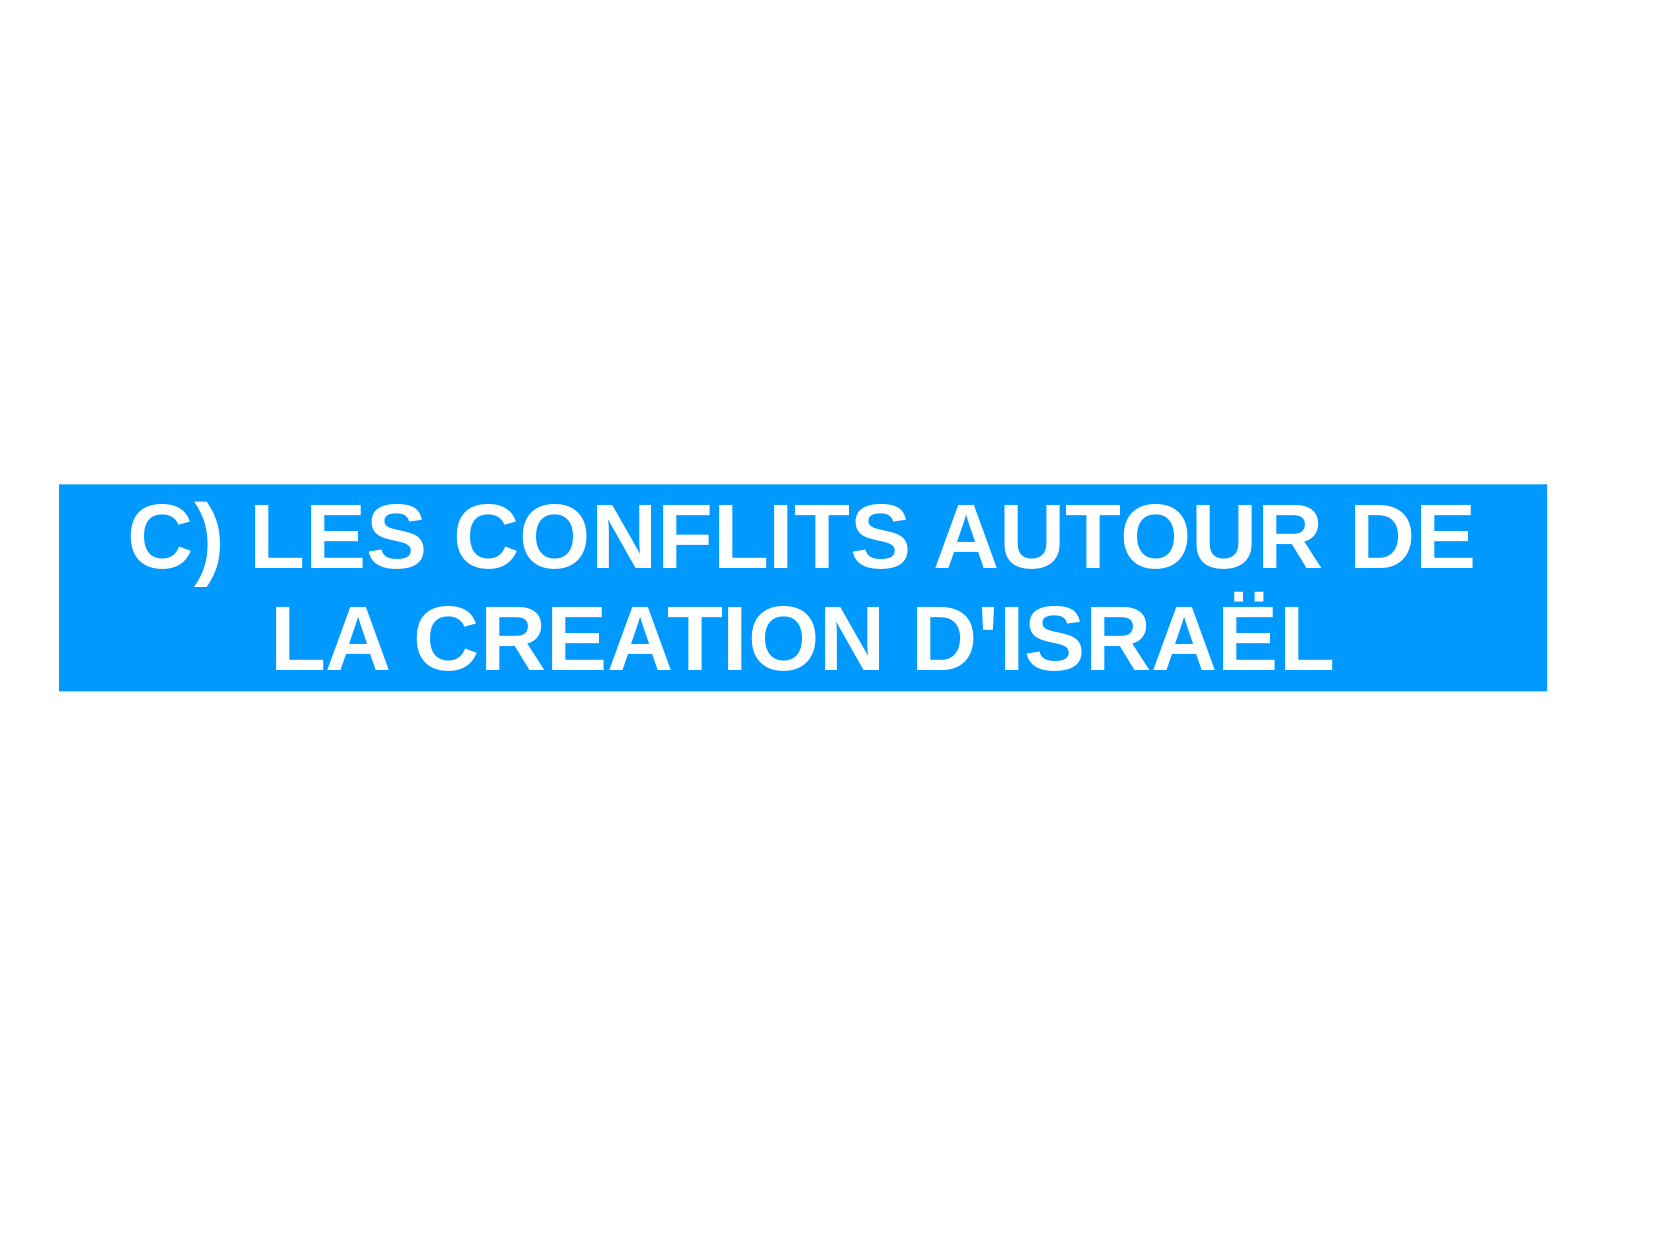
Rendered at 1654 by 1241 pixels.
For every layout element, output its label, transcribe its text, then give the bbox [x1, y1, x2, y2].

title C) LES CONFLITS AUTOUR DE LA CREATION D'ISRAËL [59, 484, 1548, 692]
